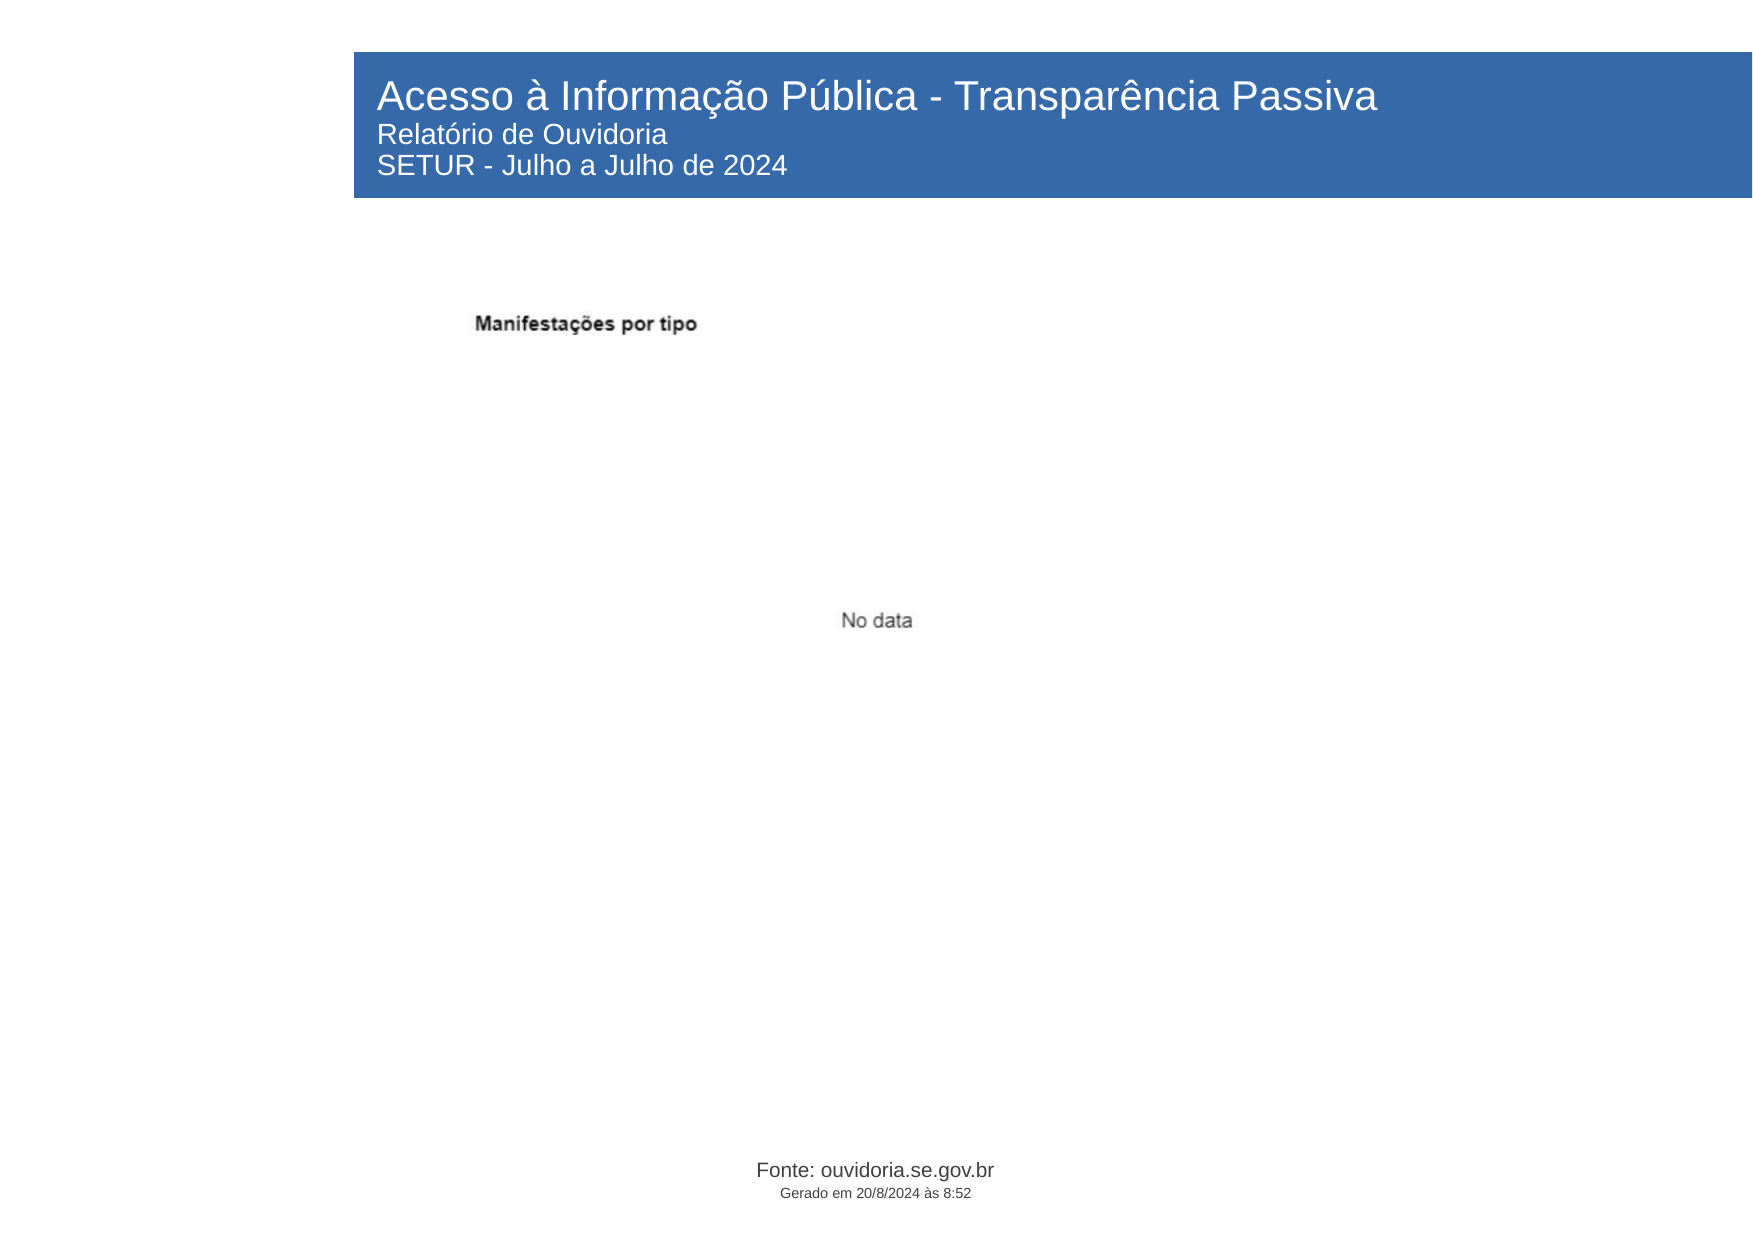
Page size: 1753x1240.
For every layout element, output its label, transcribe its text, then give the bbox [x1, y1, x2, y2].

text_box [354, 52, 1752, 198]
text_box [227, 211, 1527, 1028]
text_box Gerado em 20/8/2024 às 8:52 [780, 1184, 999, 1208]
text_box Fonte: ouvidoria.se.gov.br [756, 1158, 1023, 1188]
text_box Acesso à Informação Pública - Transparência Passiva Relatório de Ouvidoria SETUR - Julho a Julho de 2024 [376, 72, 1403, 186]
